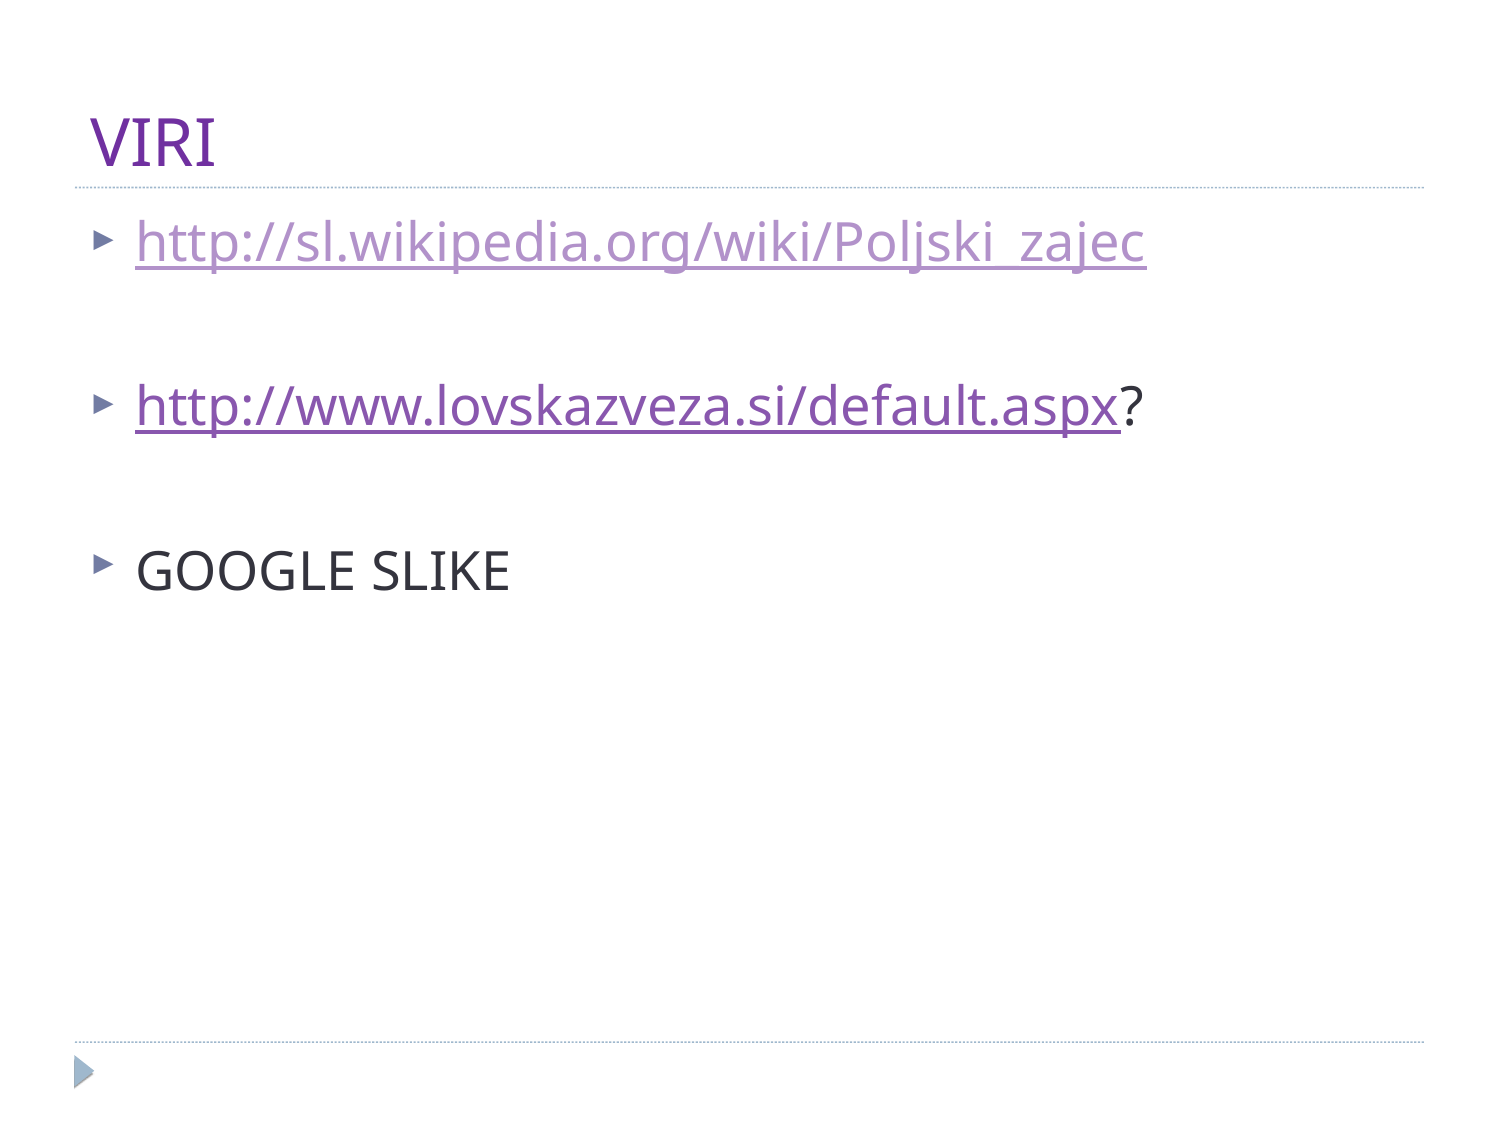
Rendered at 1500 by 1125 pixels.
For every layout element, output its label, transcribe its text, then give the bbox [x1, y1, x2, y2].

title VIRI [75, 24, 1425, 188]
list http://sl.wikipedia.org/wiki/Poljski_zajec http://www.lovskazveza.si/default.aspx? GOOGLE SLIKE [75, 200, 1425, 1010]
